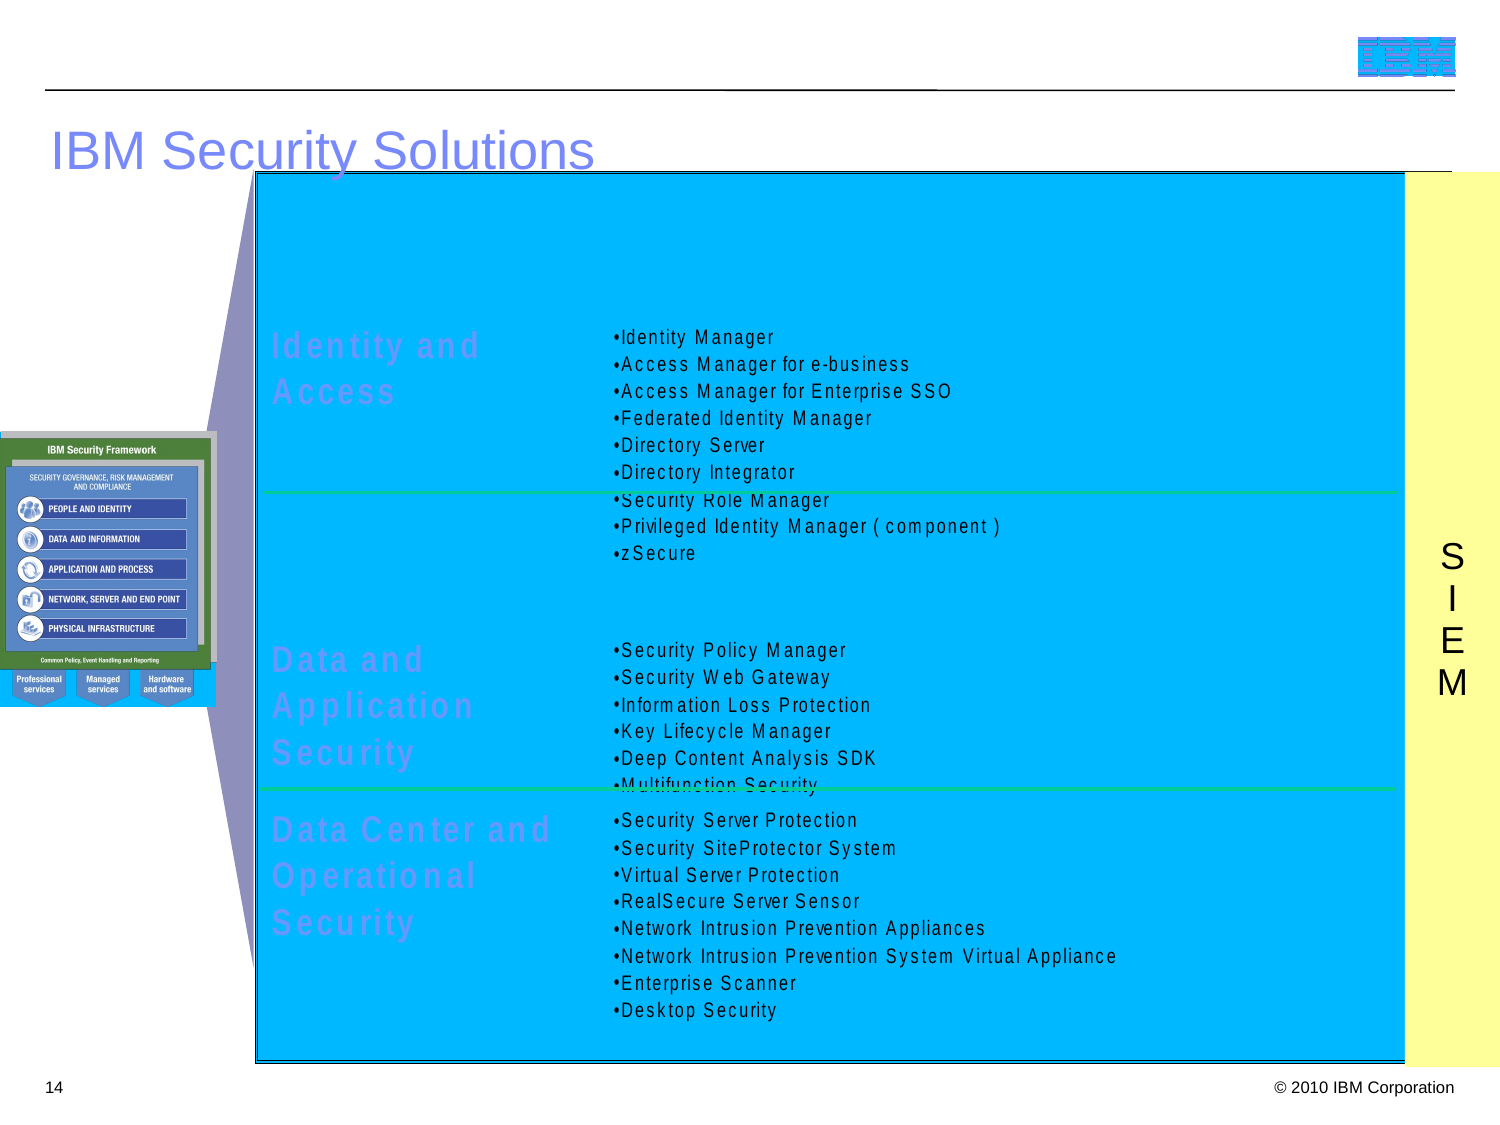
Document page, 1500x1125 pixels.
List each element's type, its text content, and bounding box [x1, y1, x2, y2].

text_box [206, 204, 254, 969]
chart [255, 171, 1404, 1064]
picture [0, 431, 217, 707]
text_box S I E M [1404, 171, 1500, 1068]
text_box IBM Security Solutions [35, 115, 1399, 204]
